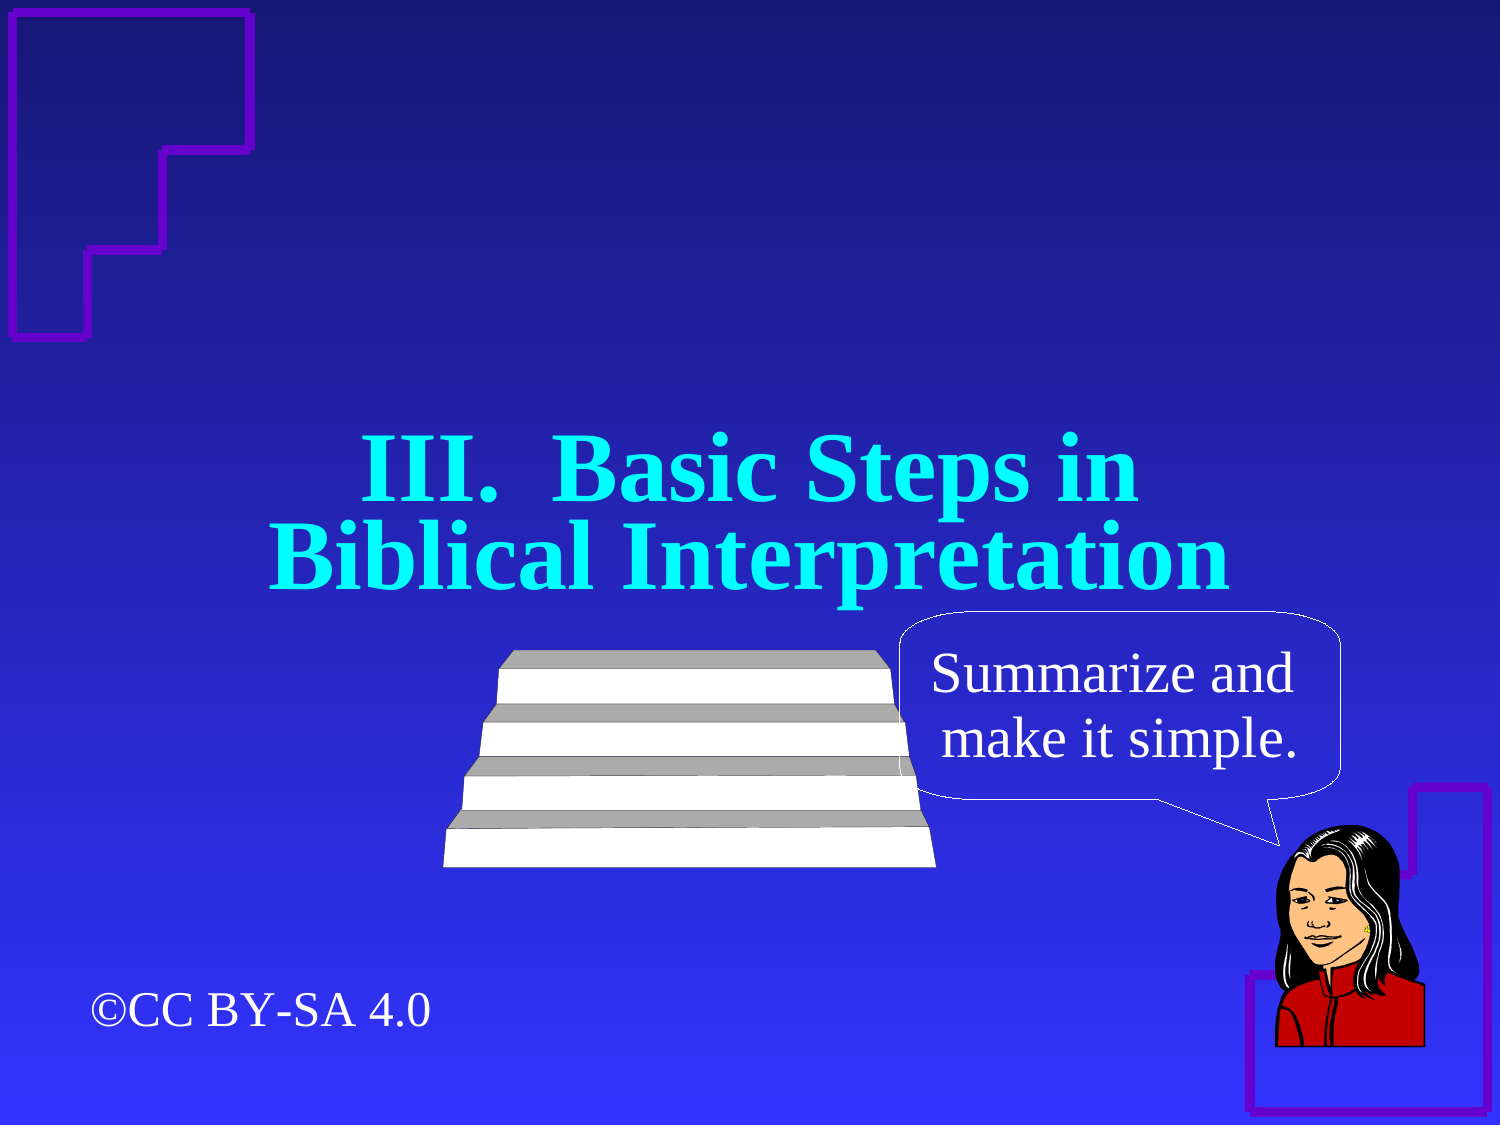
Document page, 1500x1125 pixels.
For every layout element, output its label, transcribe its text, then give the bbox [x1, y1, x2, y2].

title III. Basic Steps in Biblical Interpretation [112, 411, 1388, 626]
text_box ©CC BY-SA 4.0 [75, 975, 526, 1046]
picture [1275, 825, 1426, 1048]
text_box Summarize and make it simple. [899, 611, 1341, 845]
picture [442, 650, 937, 868]
